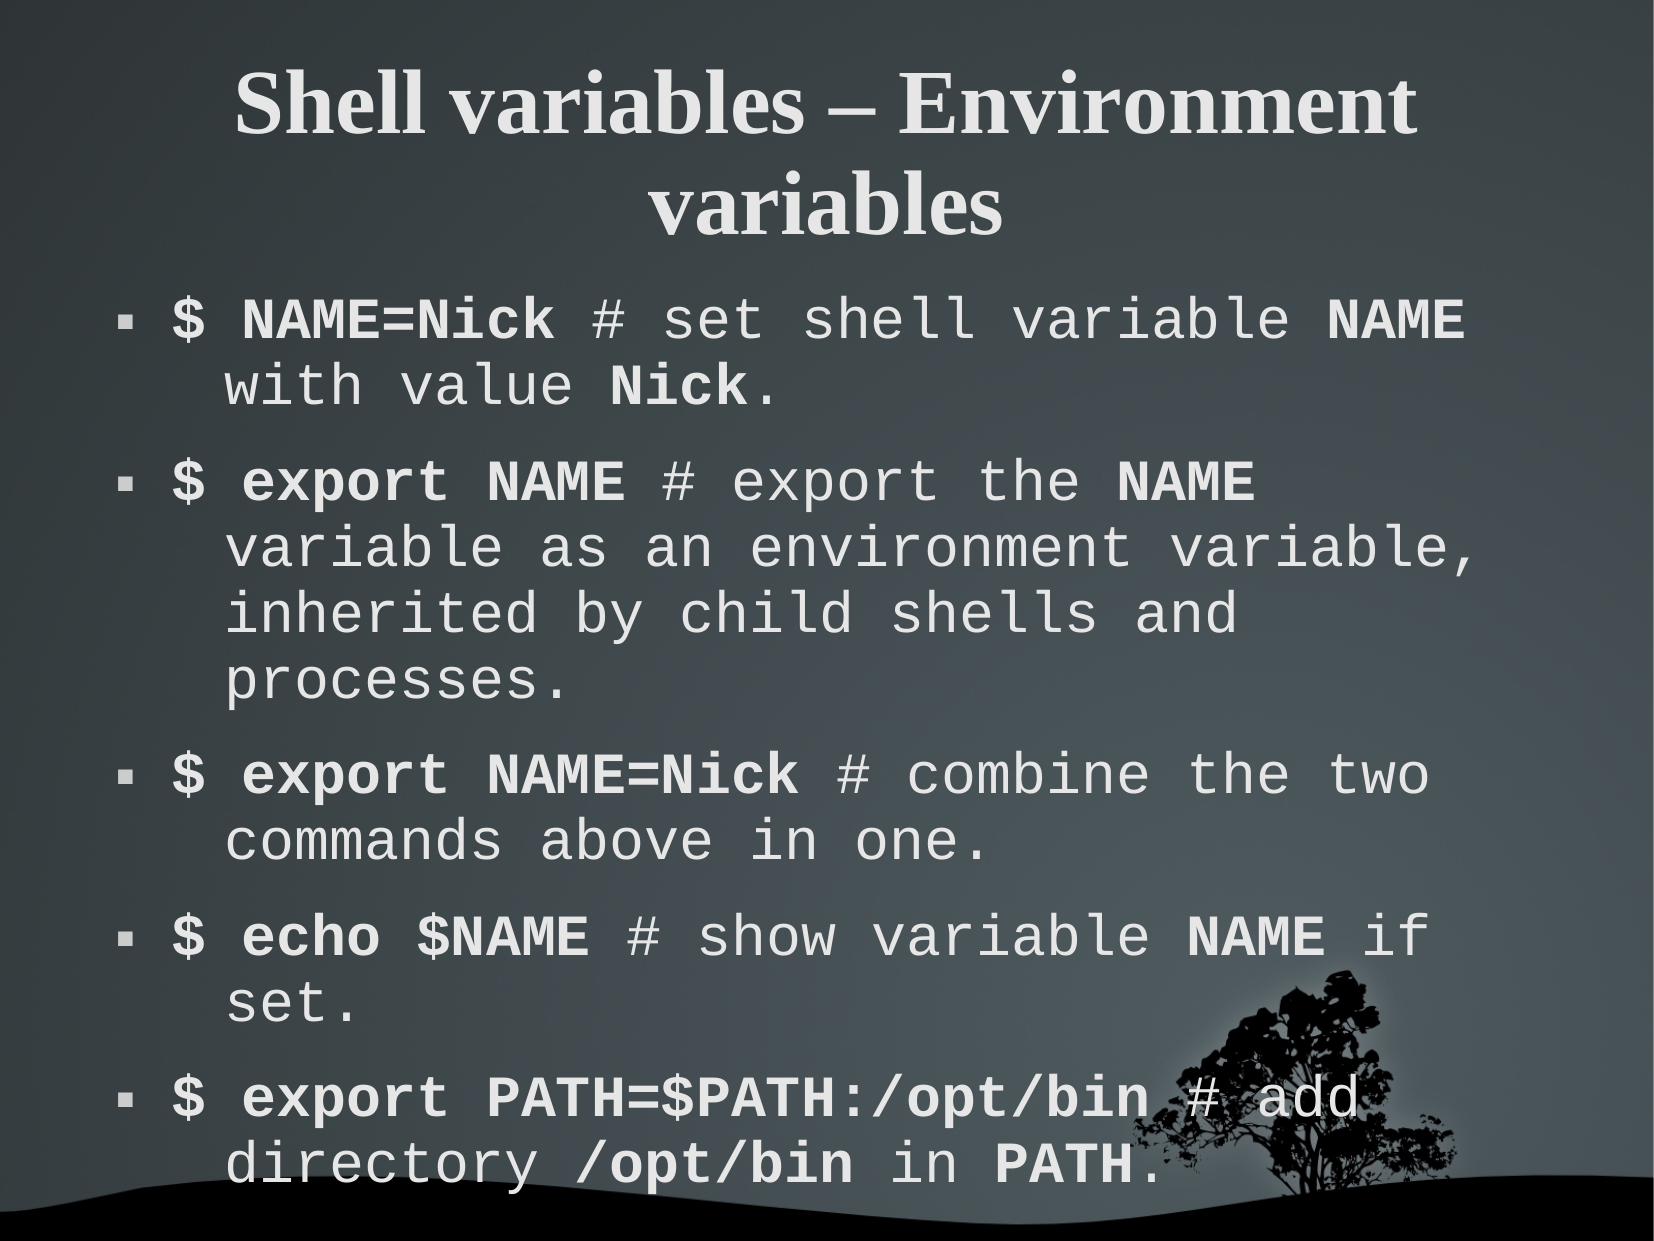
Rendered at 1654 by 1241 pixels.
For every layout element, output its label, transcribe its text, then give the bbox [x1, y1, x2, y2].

picture [0, 0, 1654, 1241]
list $ NAME=Nick # set shell variable NAME with value Nick. $ export NAME # export the NAME variable as an environment variable, inherited by child shells and processes. $ export NAME=Nick # combine the two commands above in one. $ echo $NAME # show variable NAME if set. $ export PATH=$PATH:/opt/bin # add directory /opt/bin in PATH. [82, 290, 1571, 1201]
title Shell variables – Environment variables [82, 33, 1571, 273]
